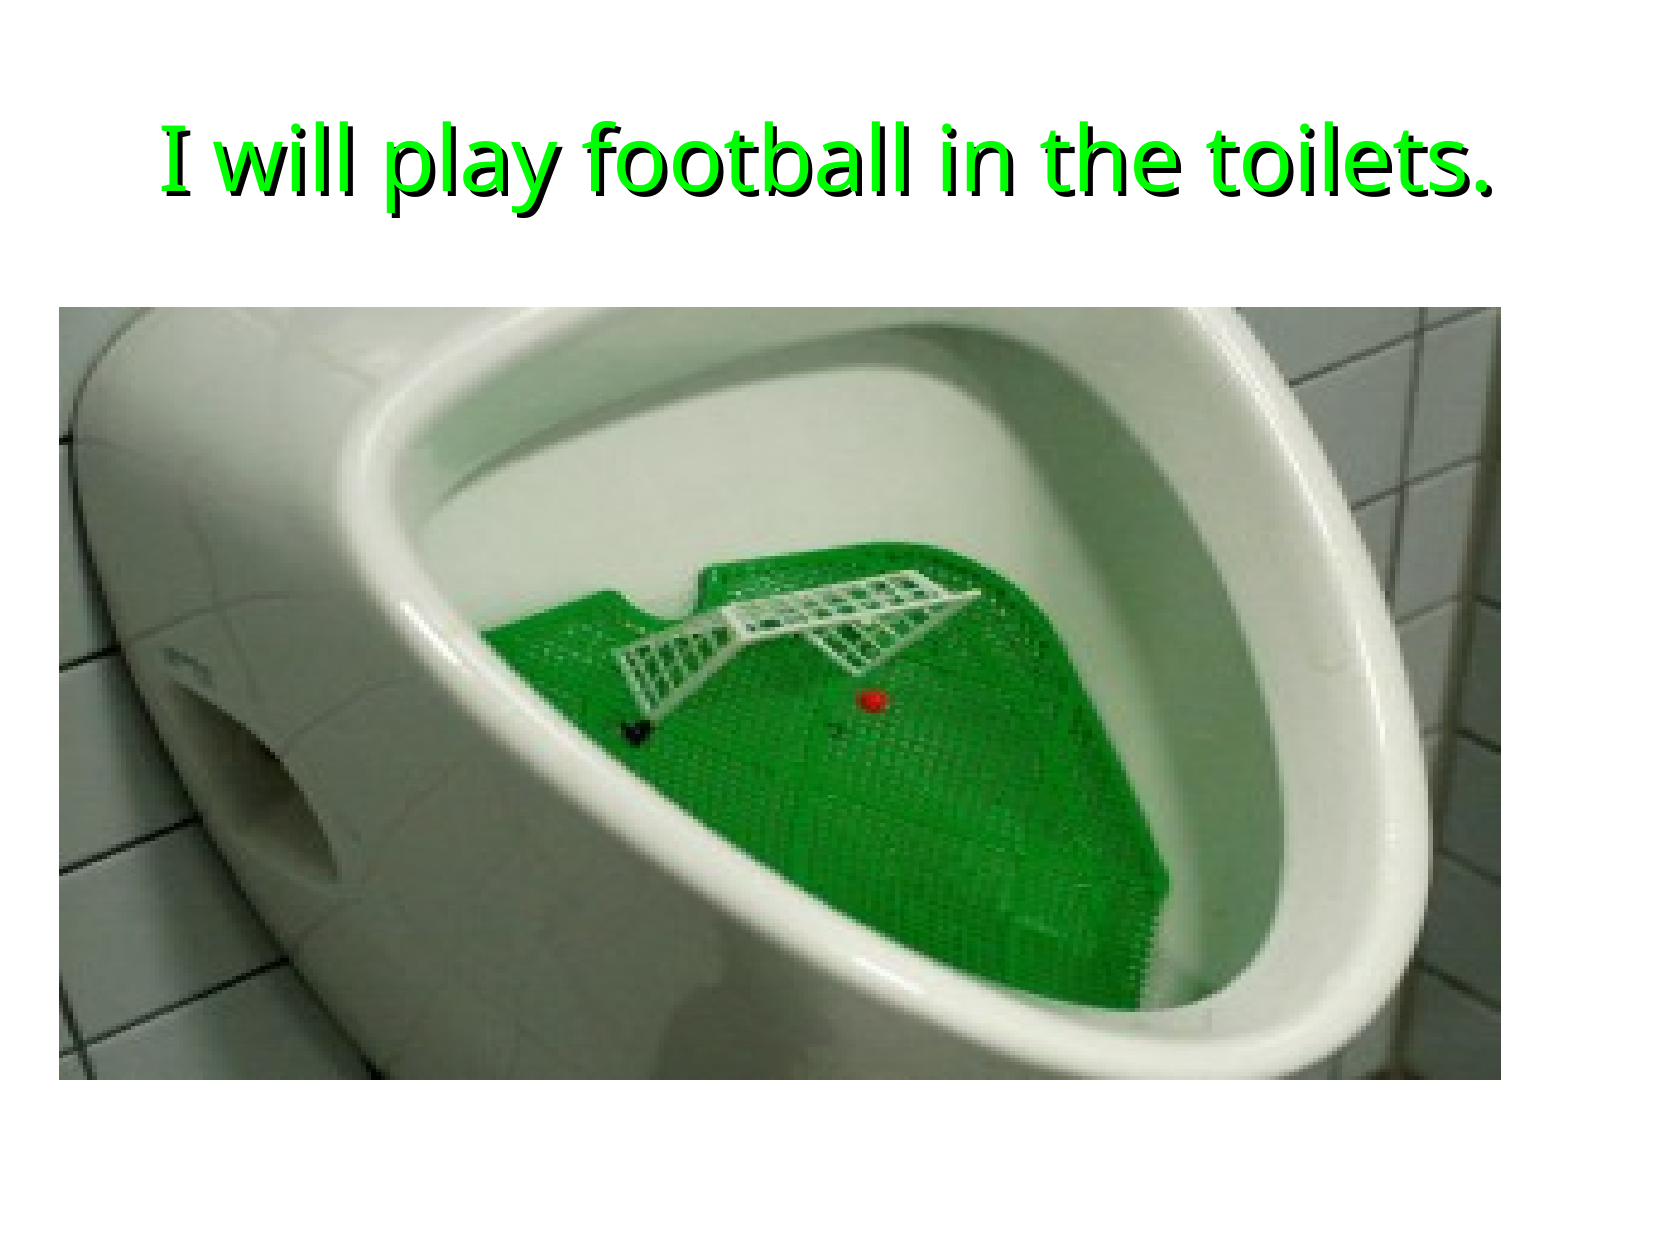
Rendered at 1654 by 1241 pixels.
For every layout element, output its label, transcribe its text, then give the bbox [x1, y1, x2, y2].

picture [59, 307, 1501, 1080]
title I will play football in the toilets. [82, 52, 1571, 260]
